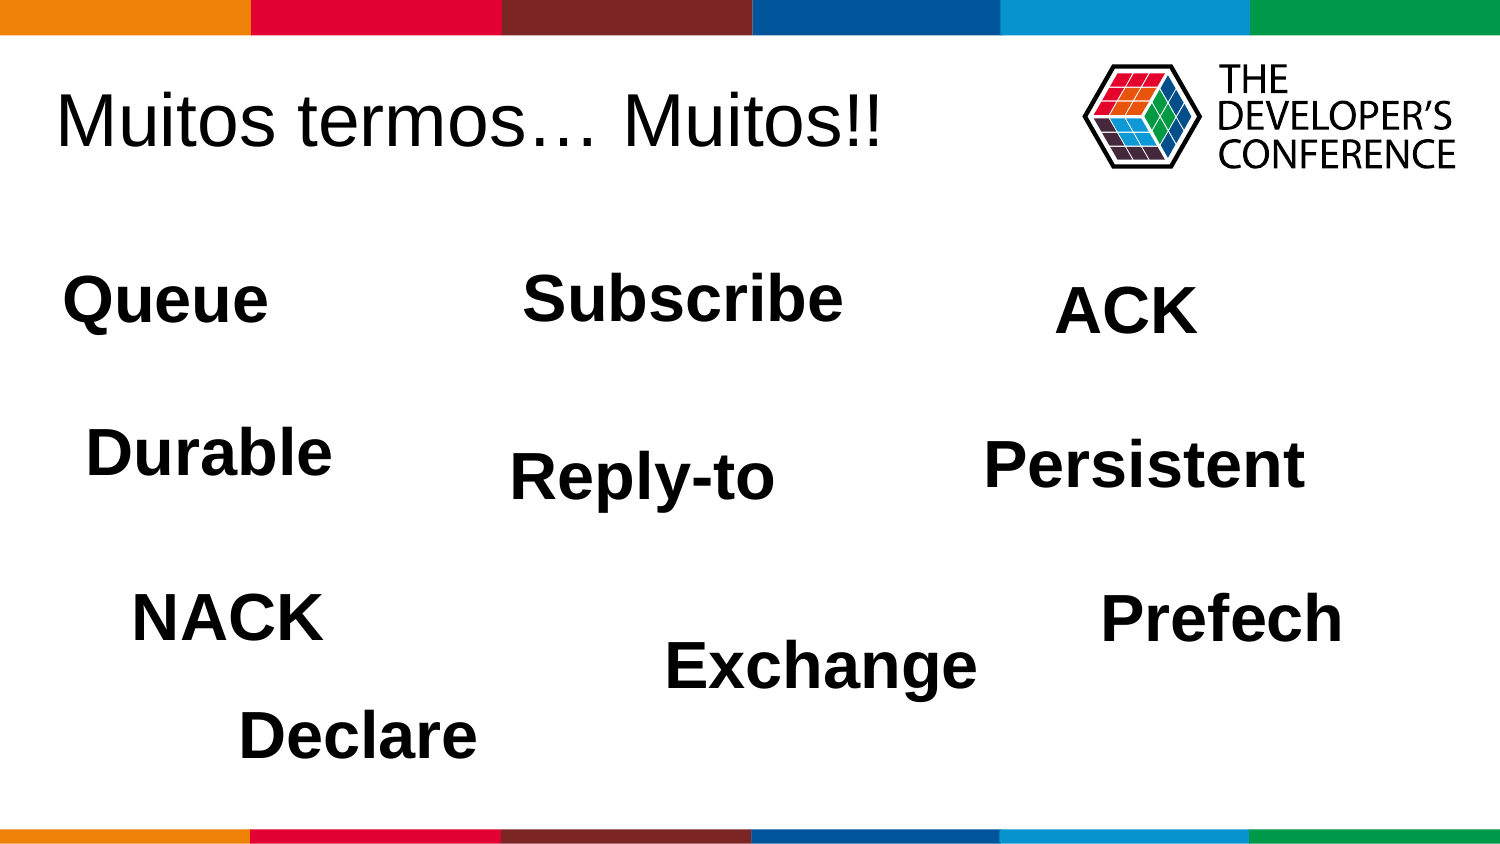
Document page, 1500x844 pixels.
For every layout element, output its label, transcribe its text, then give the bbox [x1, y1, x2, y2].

text_box Durable [70, 401, 349, 497]
text_box Persistent [968, 413, 1321, 509]
text_box Exchange [649, 614, 995, 709]
text_box Reply-to [495, 425, 792, 520]
text_box NACK [117, 566, 340, 662]
text_box ACK [1039, 259, 1214, 355]
text_box Declare [223, 684, 494, 780]
title Muitos termos… Muitos!! [41, 59, 975, 174]
text_box Prefech [1085, 566, 1360, 662]
text_box Queue [47, 248, 285, 343]
text_box Subscribe [507, 247, 860, 343]
